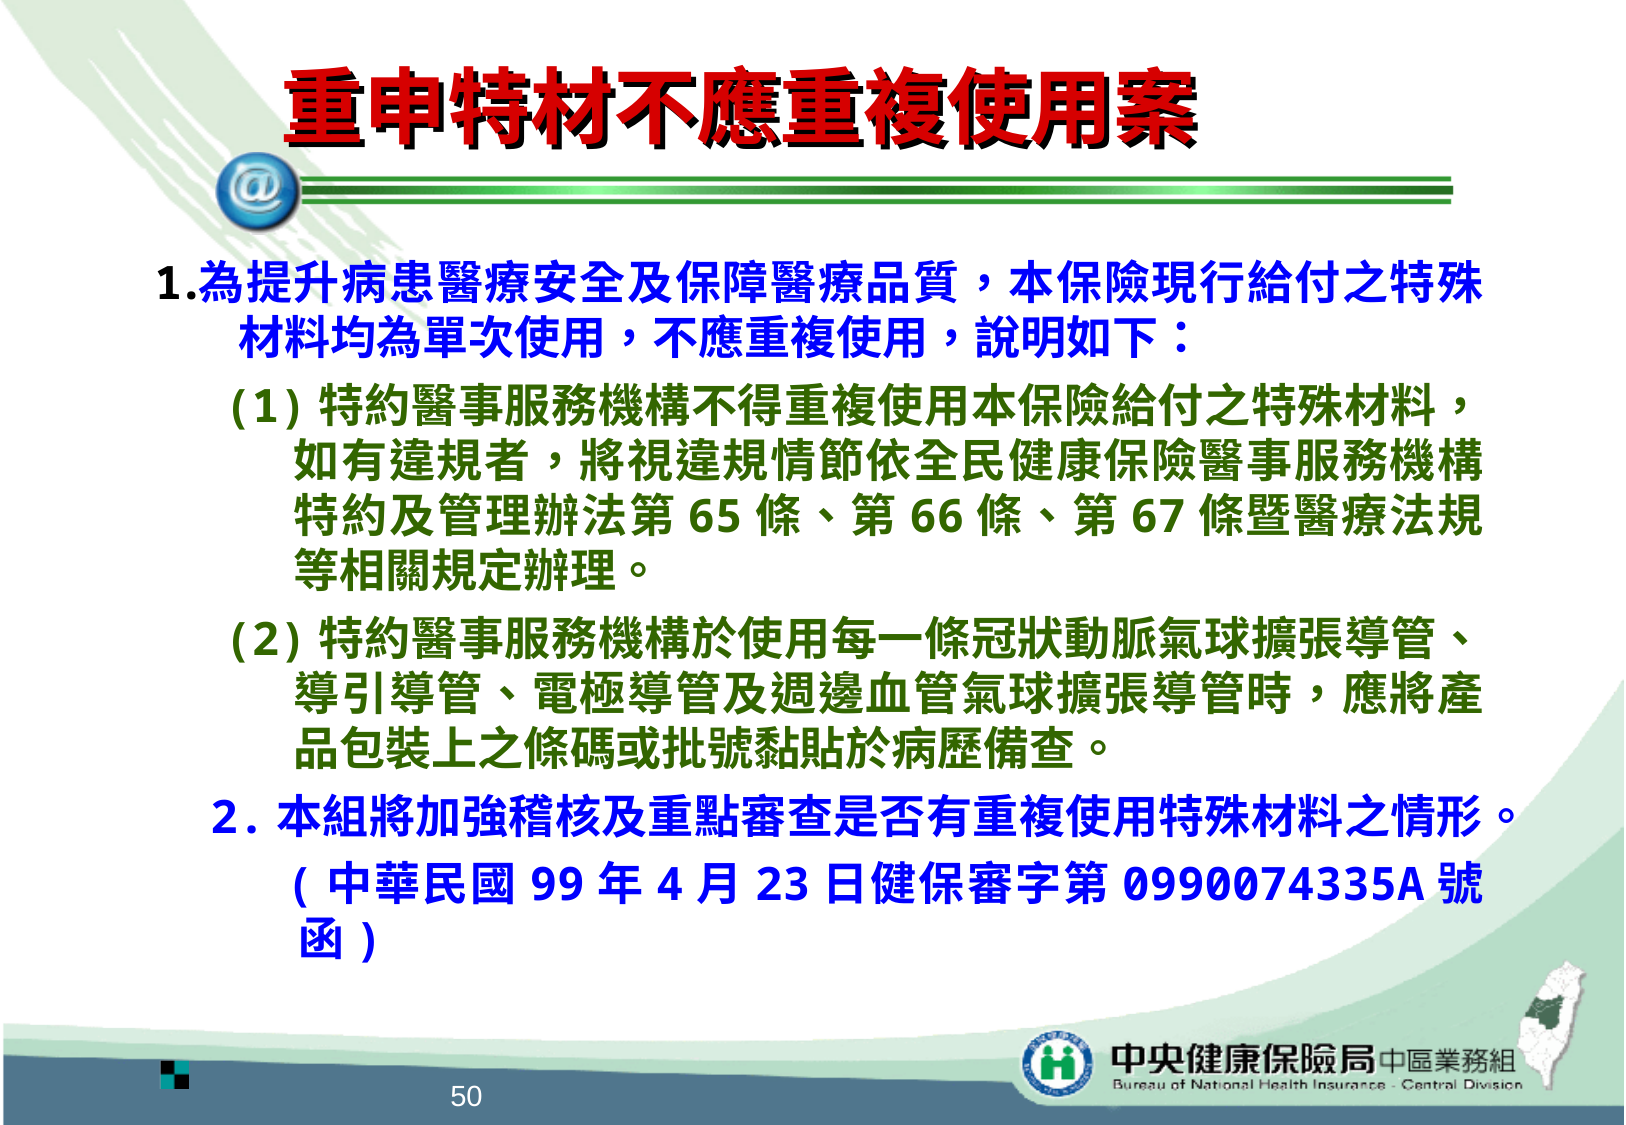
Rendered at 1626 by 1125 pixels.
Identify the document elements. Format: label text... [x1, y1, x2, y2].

text_box [435, 1065, 815, 1125]
list 為提升病患醫療安全及保障醫療品質，本保險現行給付之特殊材料均為單次使用，不應重複使用，說明如下： (1)特約醫事服務機構不得重複使用本保險給付之特殊材料，如有違規者，將視違規情節依全民健康保險醫事服務機構特約及管理辦法第65條、第66條、第67條暨醫療法規等相關規定辦理。 (2)特約醫事服務機構於使用每一條冠狀動脈氣球擴張導管、導引導管、電極導管及週邊血管氣球擴張導管時，應將產品包裝上之條碼或批號黏貼於病歷備查。 2.本組將加強稽核及重點審查是否有重複使用特殊材料之情形。 (中華民國99年4月23日健保審字第0990074335A號函) [139, 246, 1499, 985]
title 重申特材不應重複使用案 [39, 10, 1438, 198]
